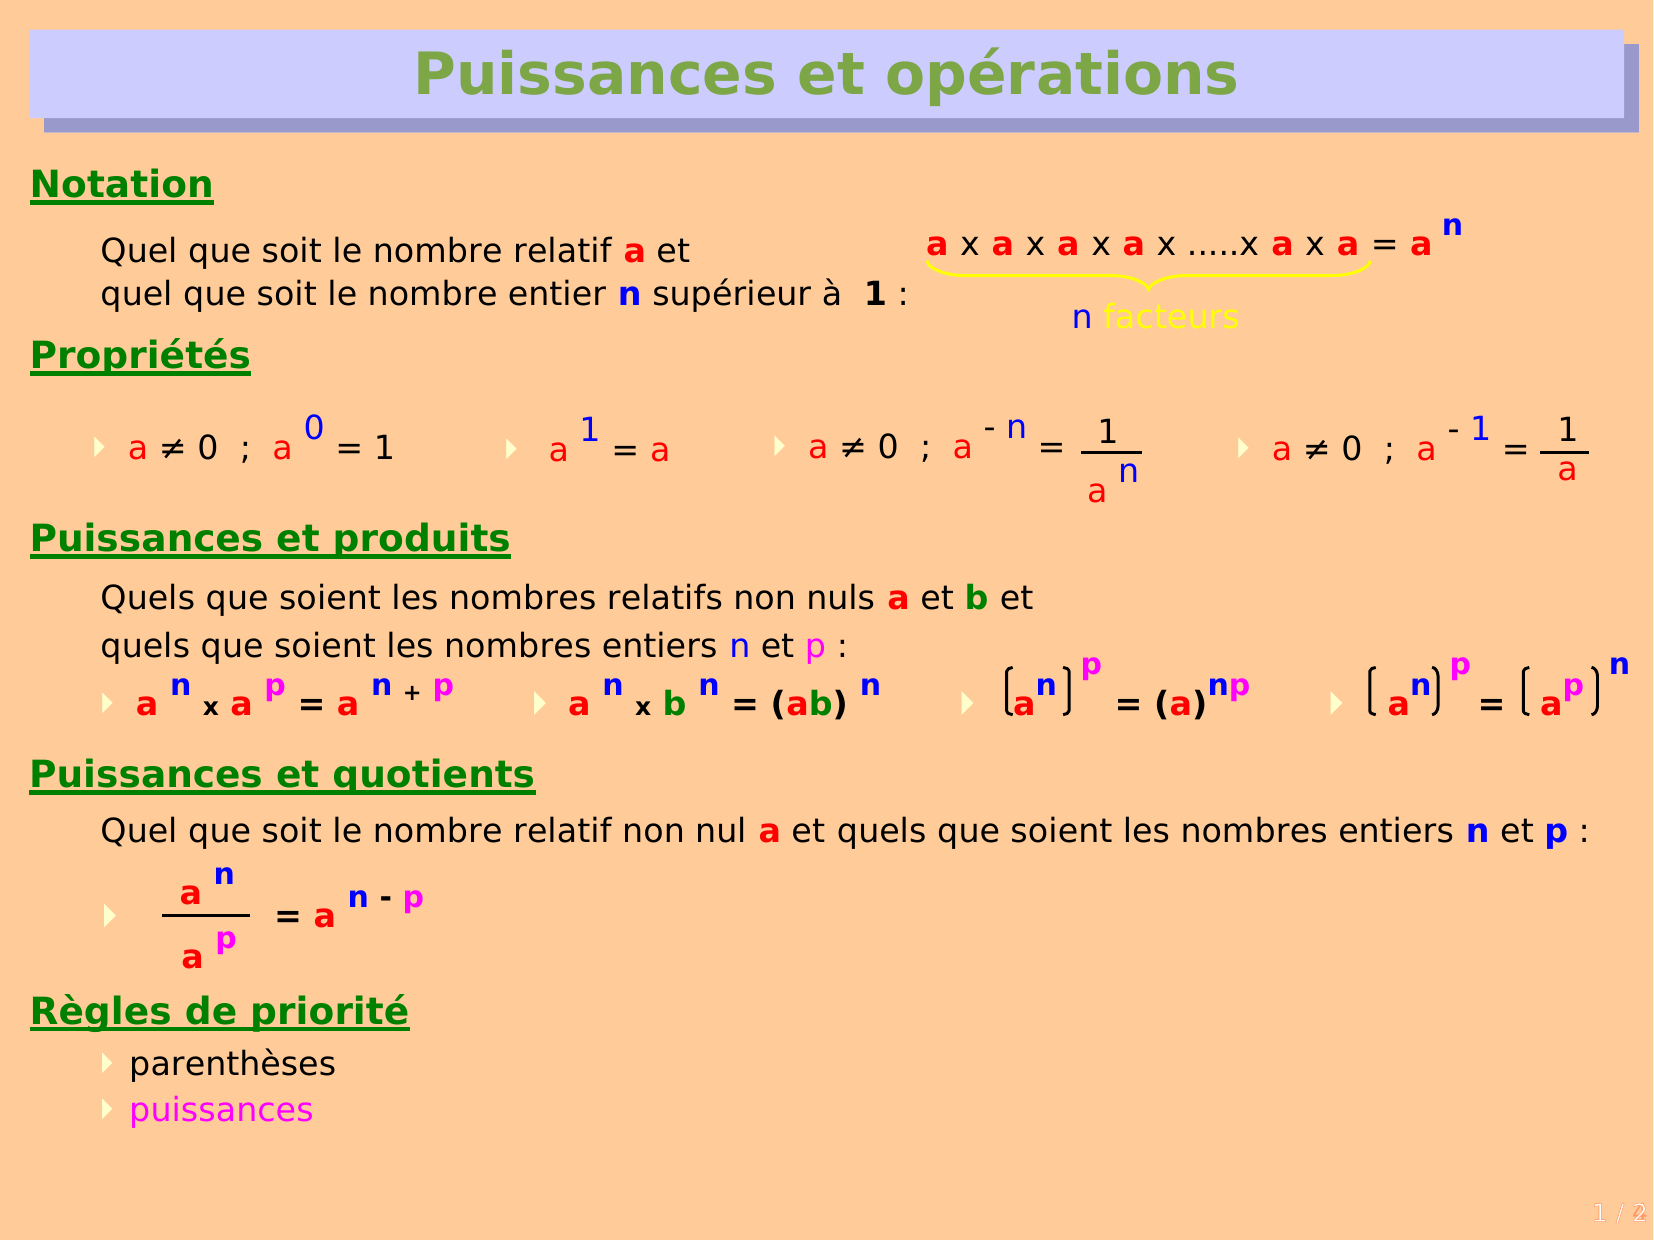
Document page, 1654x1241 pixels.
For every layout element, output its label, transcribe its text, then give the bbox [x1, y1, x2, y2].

text_box  a 1 = a [653, 443, 667, 461]
text_box Règles de priorité [29, 989, 411, 1034]
text_box n [1608, 646, 1631, 703]
text_box p [1080, 646, 1103, 703]
text_box Puissances et produits [29, 516, 512, 561]
text_box  parenthèses [92, 1044, 337, 1084]
text_box  an = (a)np [950, 667, 1253, 724]
text_box  a 1 = a [583, 417, 597, 440]
text_box quel que soit le nombre entier n supérieur à 1 : [100, 274, 910, 314]
text_box Quel que soit le nombre relatif a et [100, 224, 691, 274]
text_box  a ≠ 0 ; a - 1 = [1229, 410, 1540, 471]
text_box  = a n - p [79, 879, 440, 936]
text_box Quels que soient les nombres relatifs non nuls a et b et [100, 571, 1034, 625]
text_box  a n x a p = a n + p [91, 667, 456, 724]
text_box  a n x b n = (ab) n [521, 667, 885, 724]
text_box p [1449, 646, 1472, 703]
text_box 1 a [1554, 454, 1582, 489]
text_box 1 a n [1087, 454, 1140, 511]
text_box  a ≠ 0 ; a 0 = 1 [86, 408, 403, 470]
text_box 1 a n [1087, 412, 1140, 451]
text_box a n [179, 856, 236, 913]
text_box Quel que soit le nombre relatif non nul a et [100, 804, 836, 858]
text_box 1 / 2 [1591, 1198, 1649, 1235]
text_box Notation [29, 162, 215, 207]
title Puissances et opérations [29, 29, 1625, 119]
text_box quels que soient les nombres entiers n et p : [836, 811, 1591, 851]
text_box Propriétés [29, 333, 252, 378]
text_box a x a x a x a x .....x a x a = a n [925, 207, 1472, 264]
text_box  puissances [88, 1090, 318, 1130]
text_box  a ≠ 0 ; a - n = [765, 408, 1076, 469]
text_box quels que soient les nombres entiers n et p : [100, 625, 849, 666]
text_box a p [179, 920, 239, 977]
text_box 1 a [1554, 410, 1582, 451]
text_box Puissances et quotients [29, 752, 536, 798]
text_box n facteurs [1071, 297, 1241, 337]
text_box  an = ap [1318, 667, 1611, 724]
